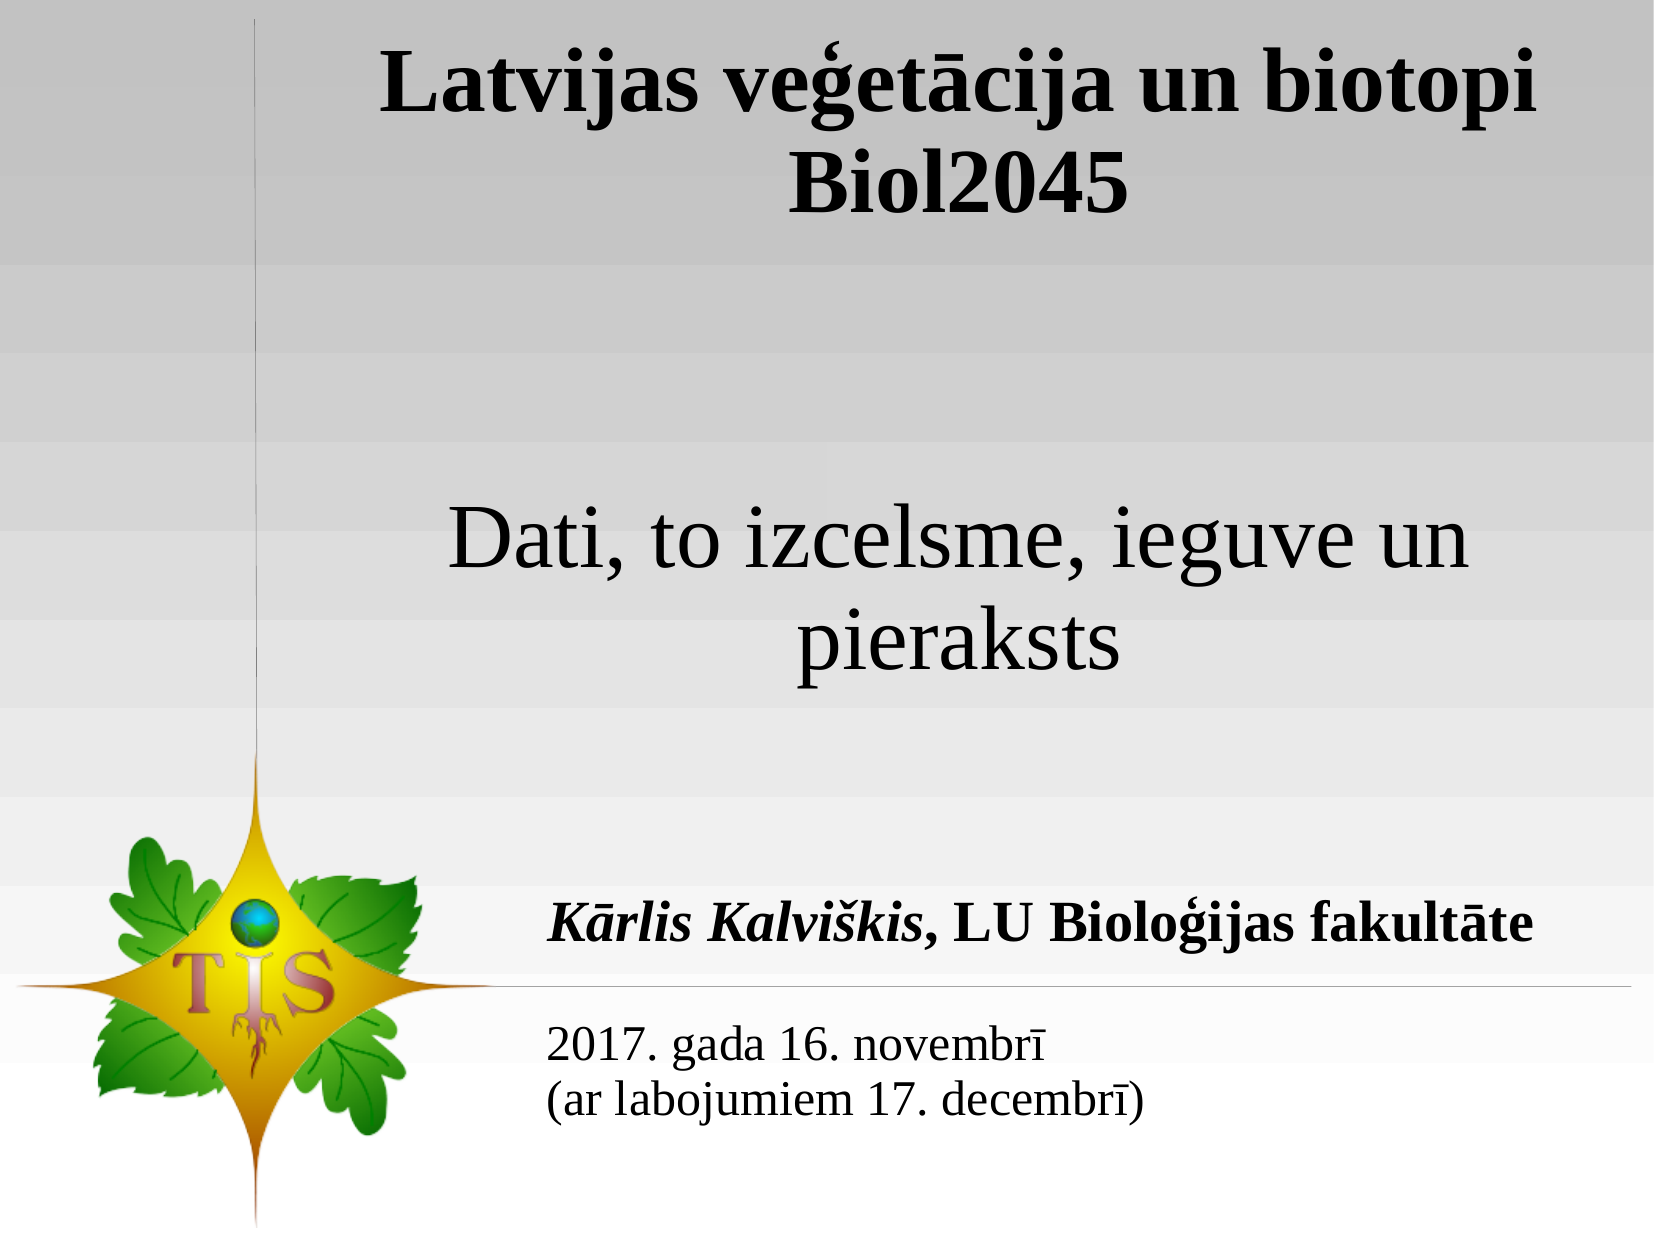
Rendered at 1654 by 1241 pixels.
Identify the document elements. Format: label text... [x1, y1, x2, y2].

picture [0, 0, 1654, 1241]
title Dati, to izcelsme, ieguve un pieraksts [295, 314, 1625, 861]
list 2017. gada 16. novembrī (ar labojumiem 17. decembrī) [476, 1015, 1654, 1241]
